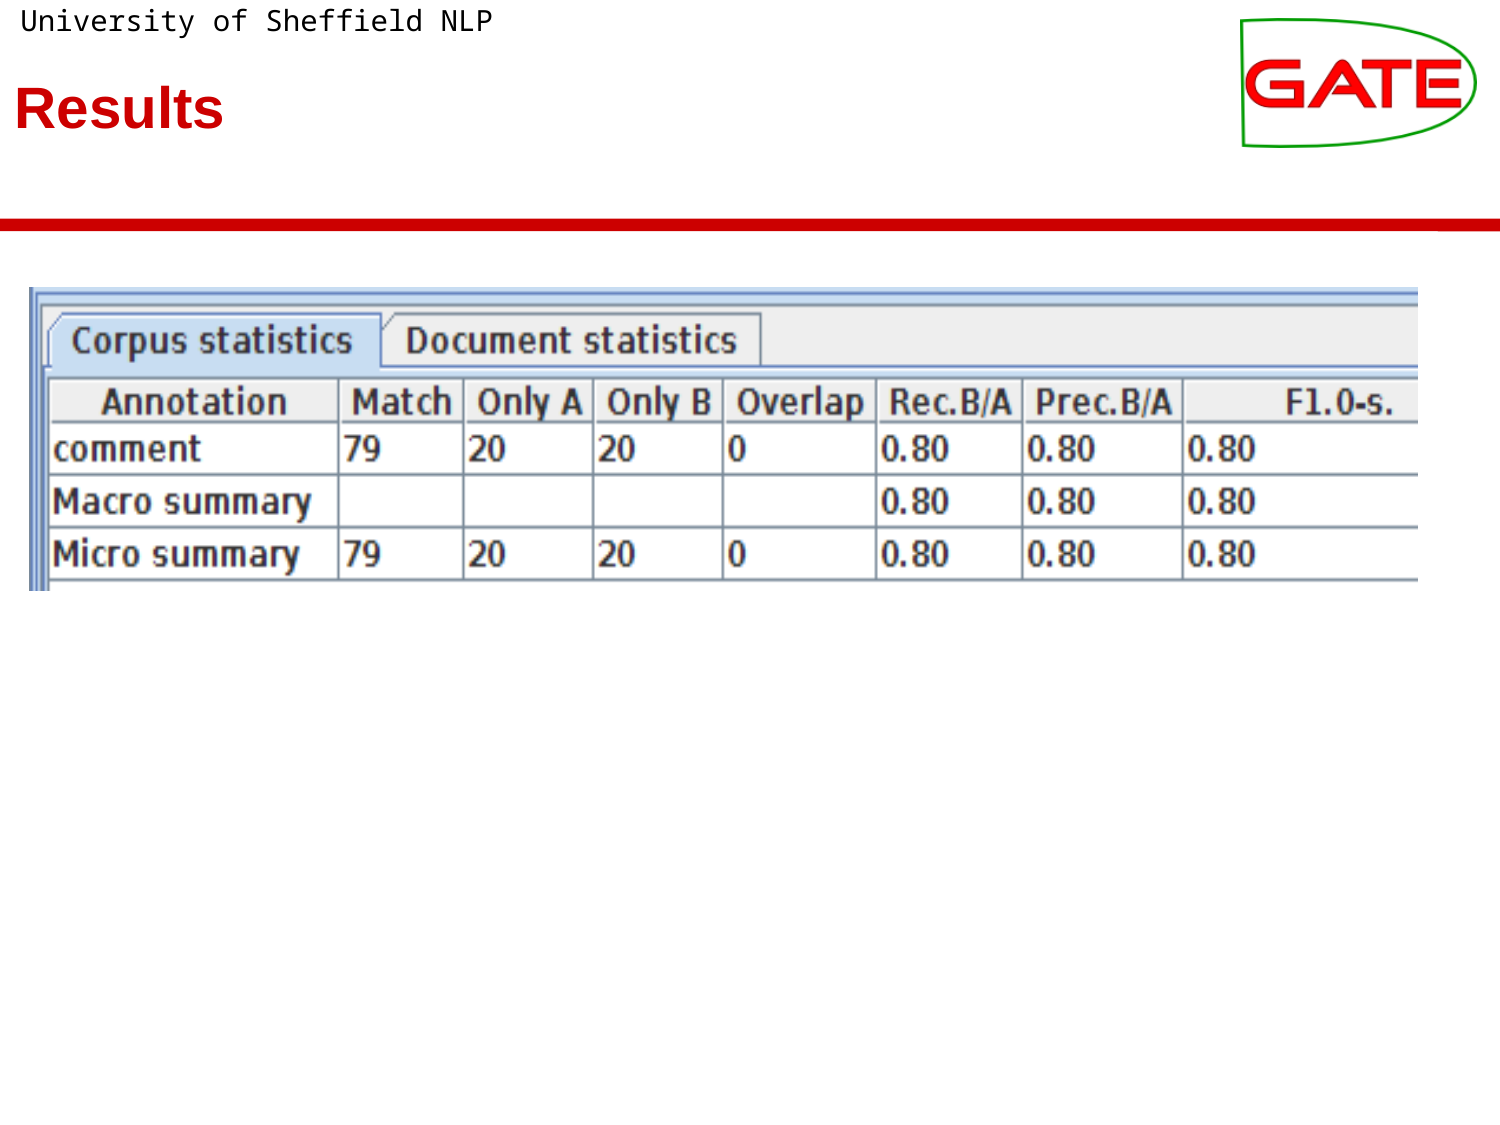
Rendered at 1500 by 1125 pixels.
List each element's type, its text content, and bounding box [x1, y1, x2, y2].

picture [29, 287, 1418, 591]
title Results [0, 4, 1239, 213]
picture [1240, 18, 1477, 148]
